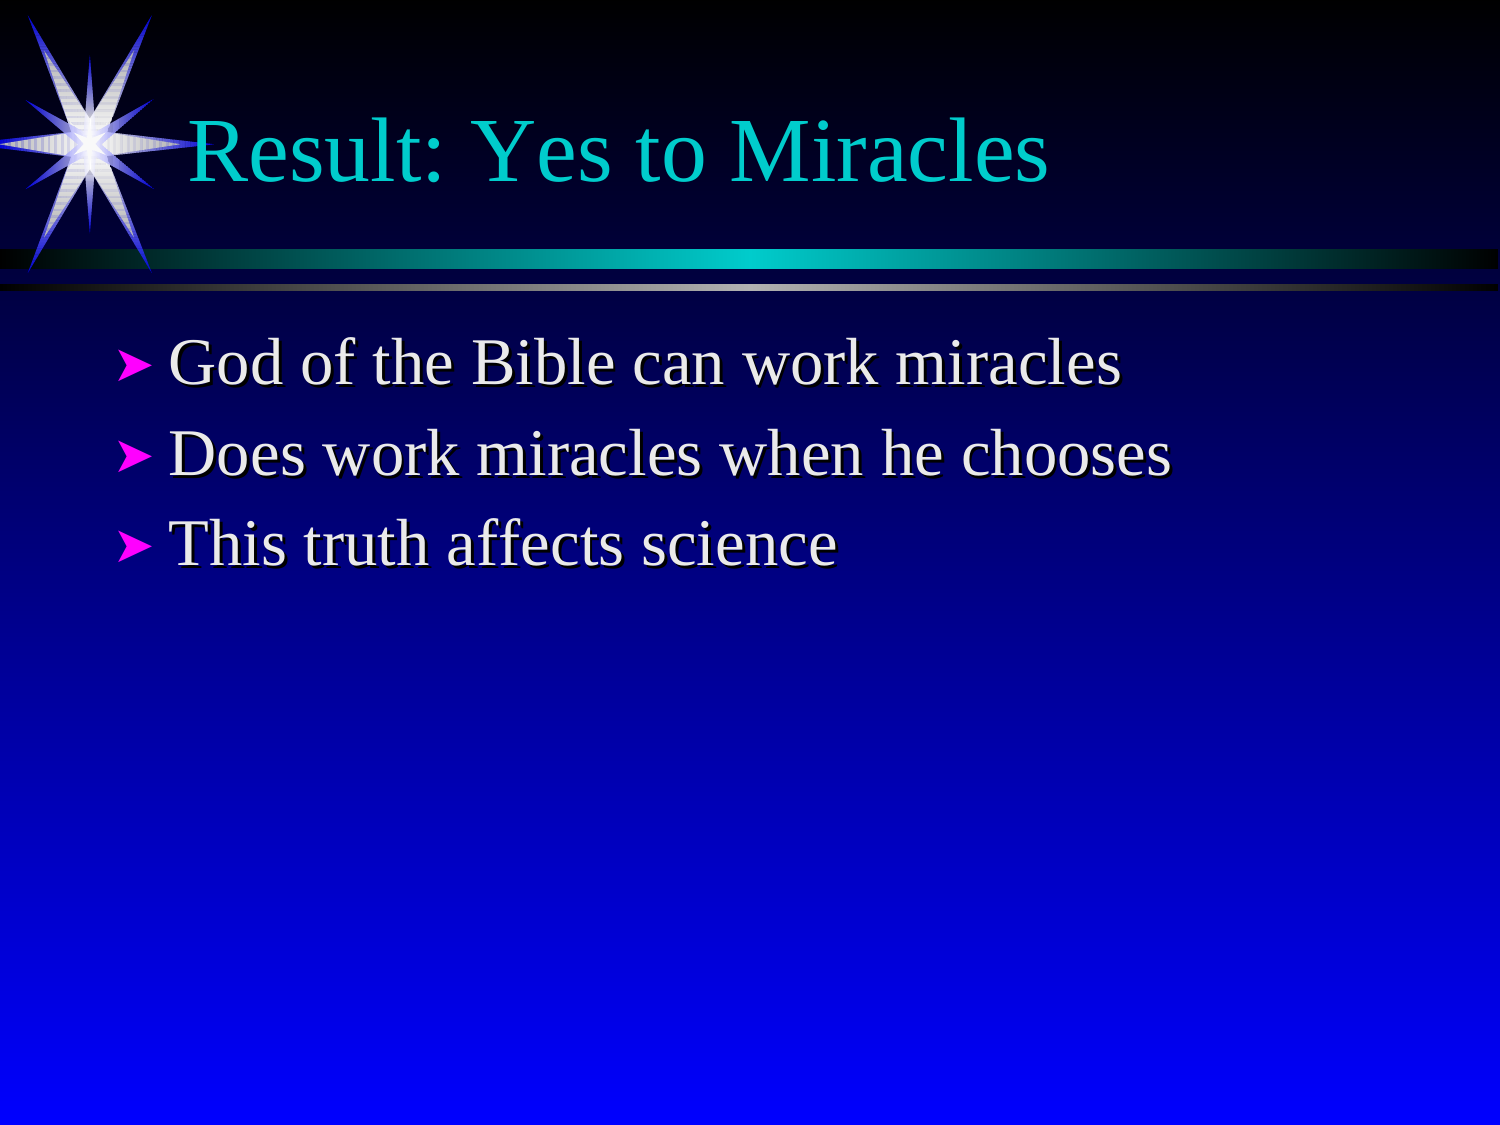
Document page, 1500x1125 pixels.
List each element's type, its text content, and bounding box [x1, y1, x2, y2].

title Result: Yes to Miracles [187, 56, 1463, 244]
list God of the Bible can work miracles Does work miracles when he chooses This truth affects science [112, 324, 1388, 1001]
